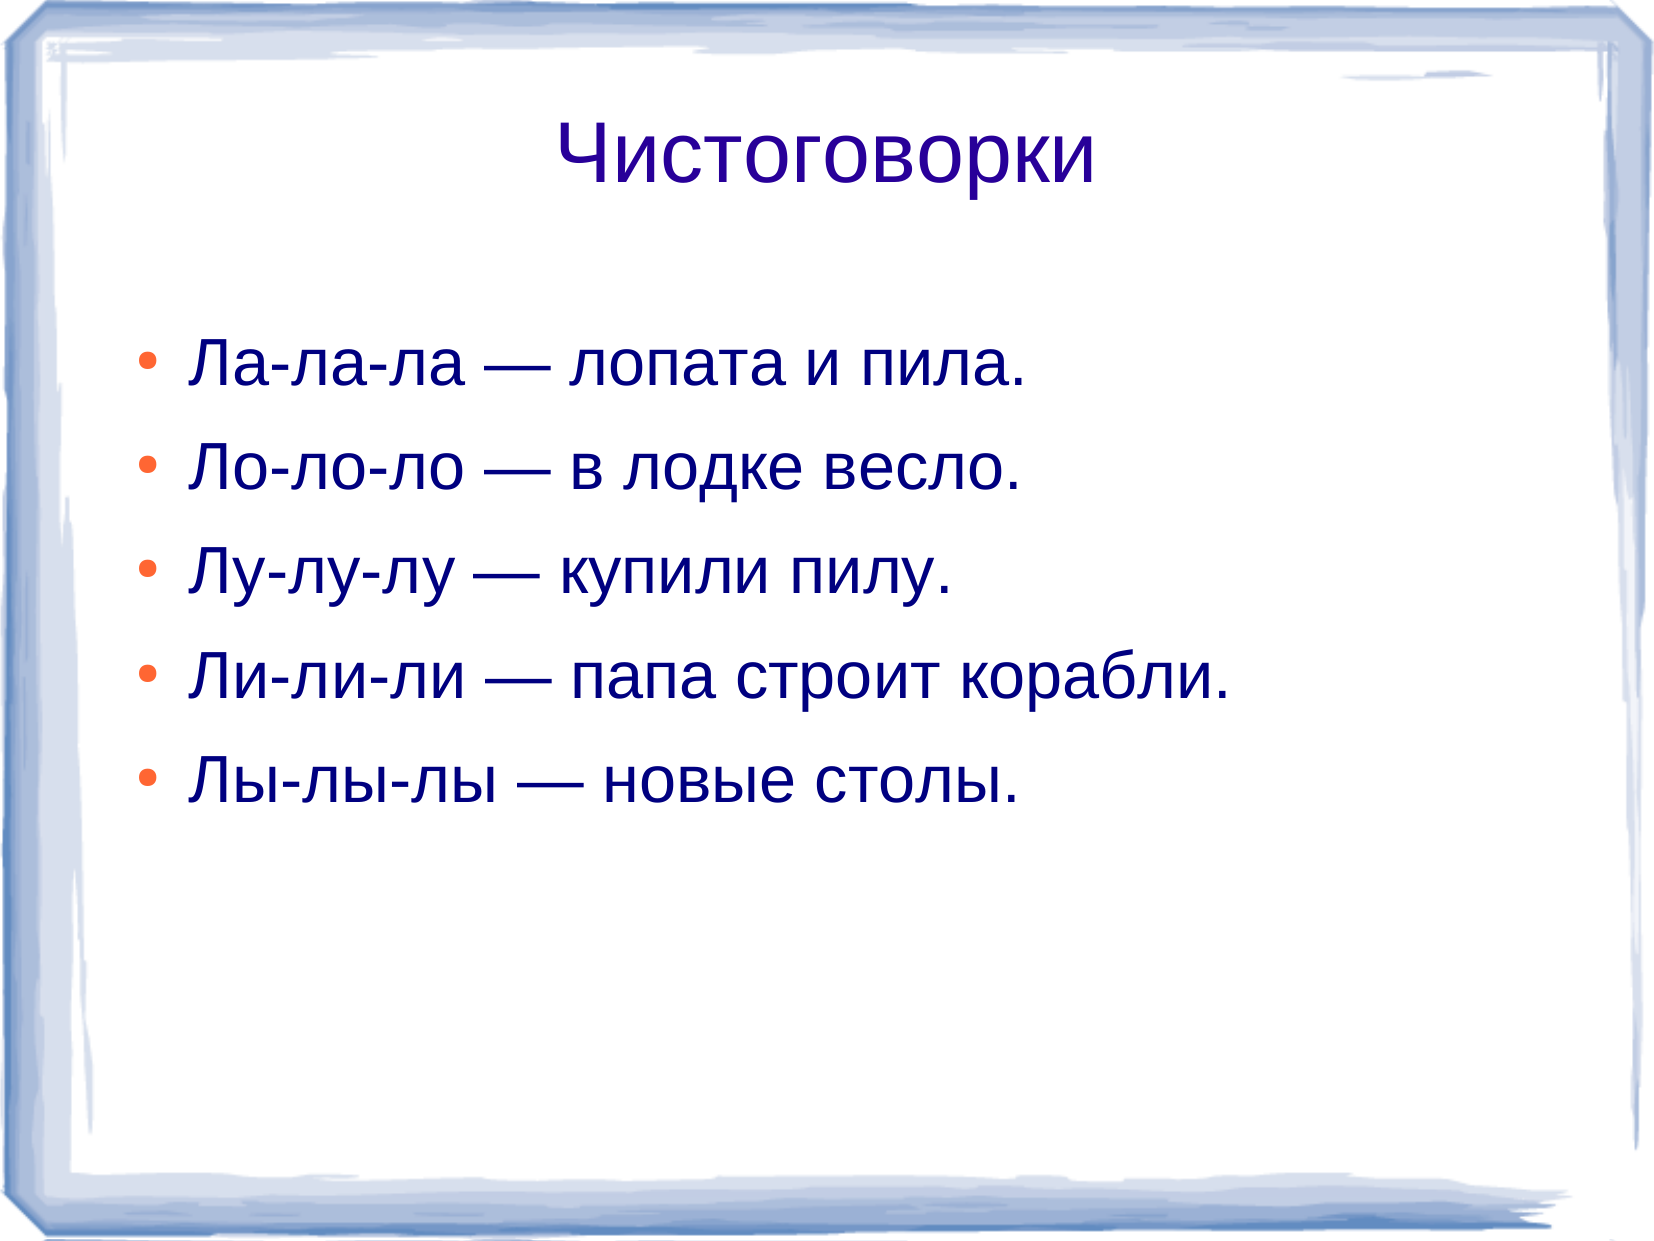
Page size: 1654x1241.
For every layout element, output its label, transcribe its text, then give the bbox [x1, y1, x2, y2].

title Чистоговорки [82, 49, 1571, 257]
picture [0, 0, 1654, 1241]
list Ла-ла-ла — лопата и пила. Ло-ло-ло — в лодке весло. Лу-лу-лу — купили пилу. Ли-ли-ли — папа строит корабли. Лы-лы-лы — новые столы. [118, 324, 1571, 1144]
